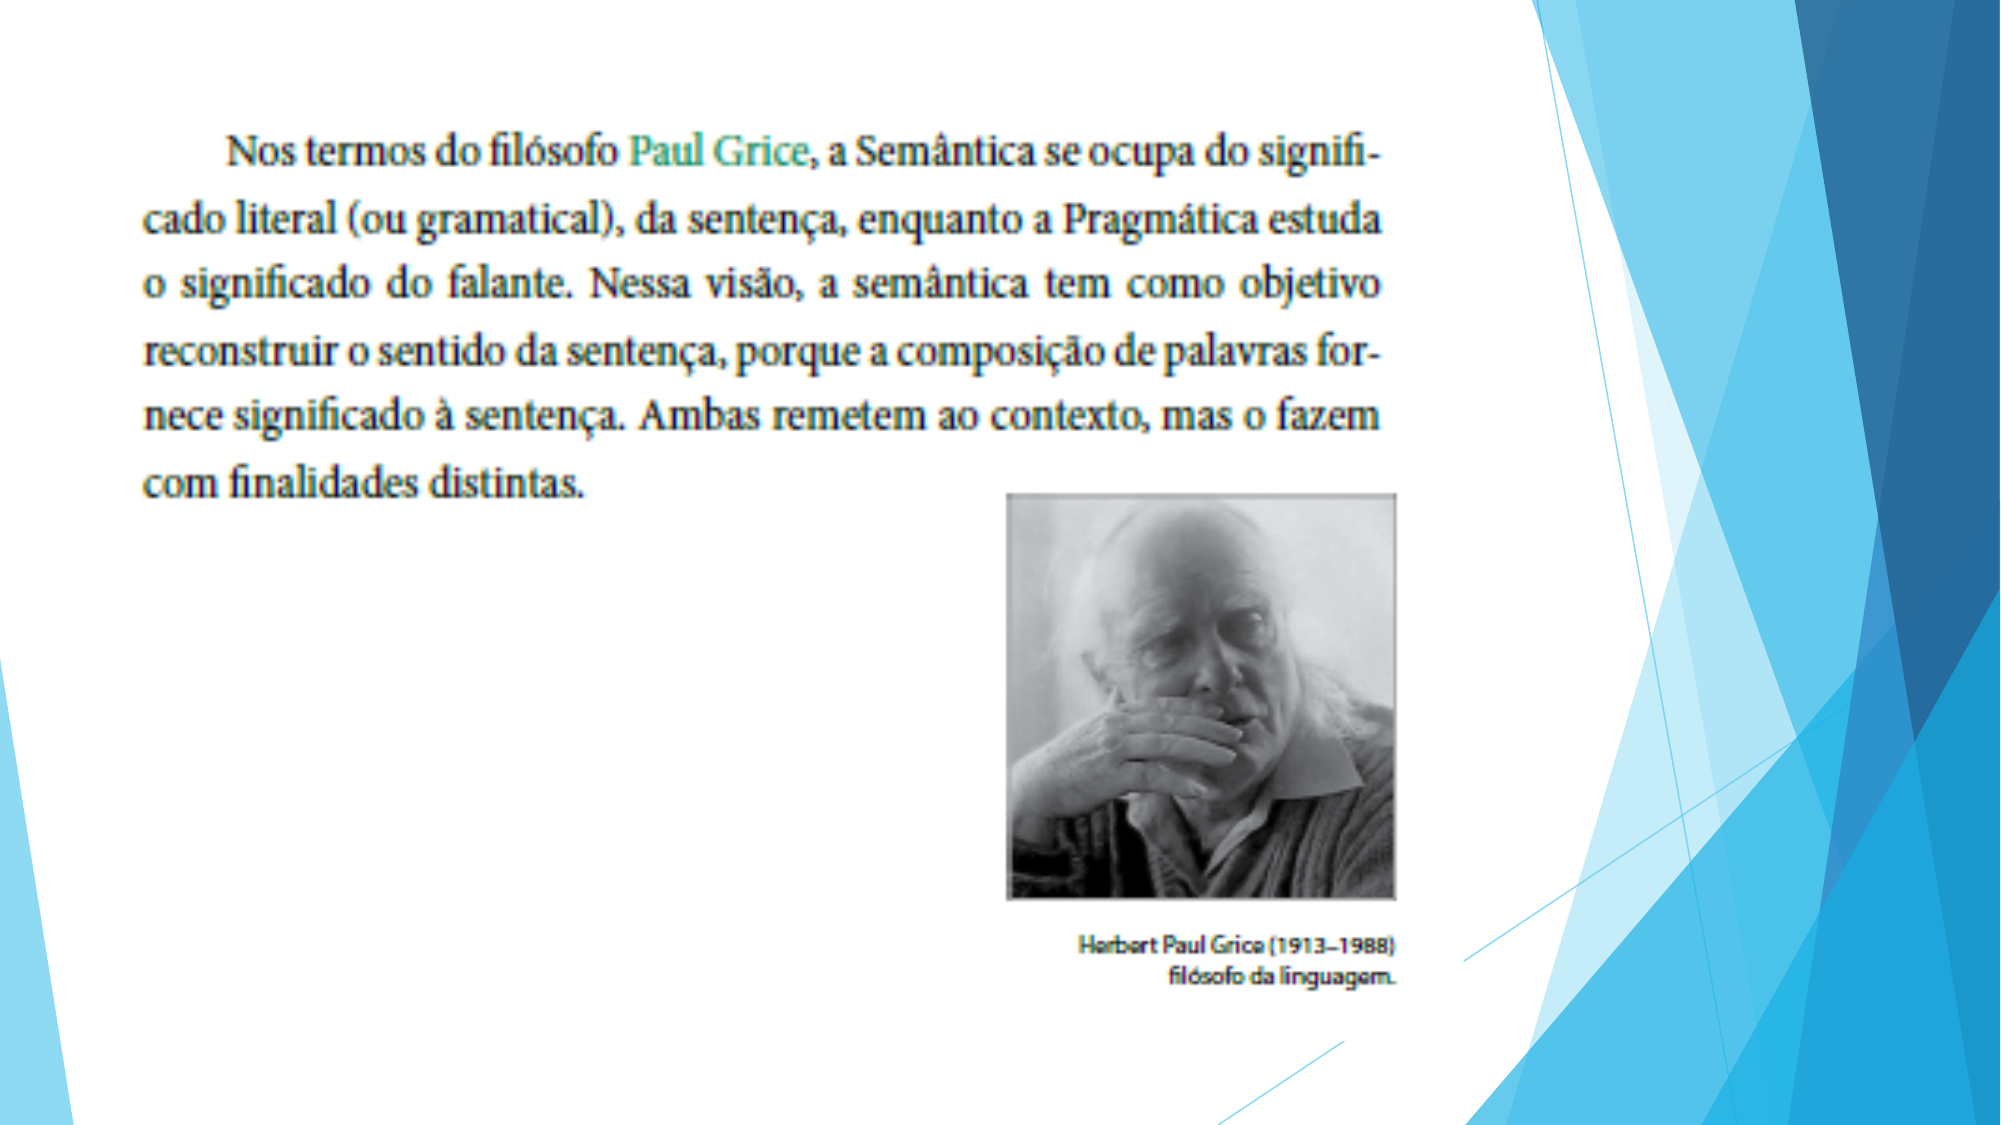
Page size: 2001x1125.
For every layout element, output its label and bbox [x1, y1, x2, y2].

picture [47, 84, 1464, 1041]
